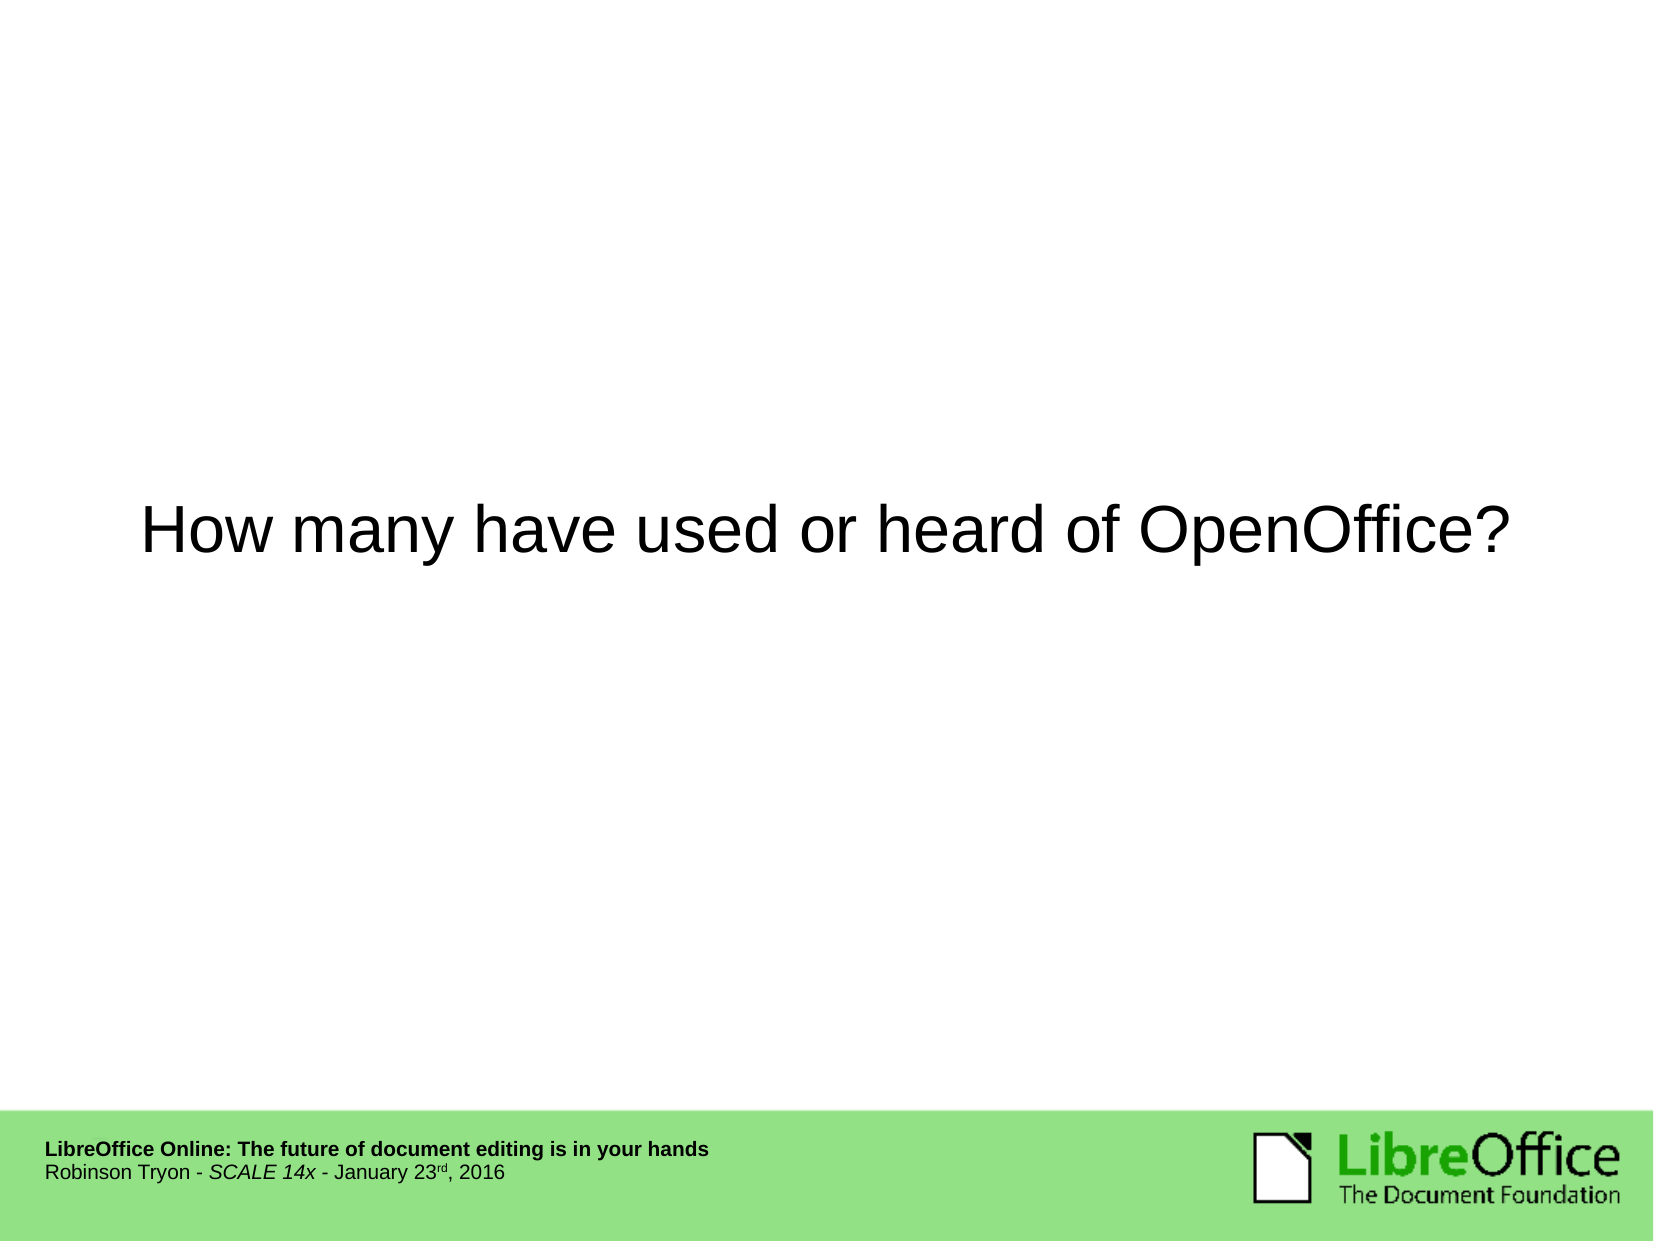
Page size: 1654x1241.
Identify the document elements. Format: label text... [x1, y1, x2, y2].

picture [0, 0, 1654, 1241]
subtitle How many have used or heard of OpenOffice? [82, 49, 1571, 1010]
